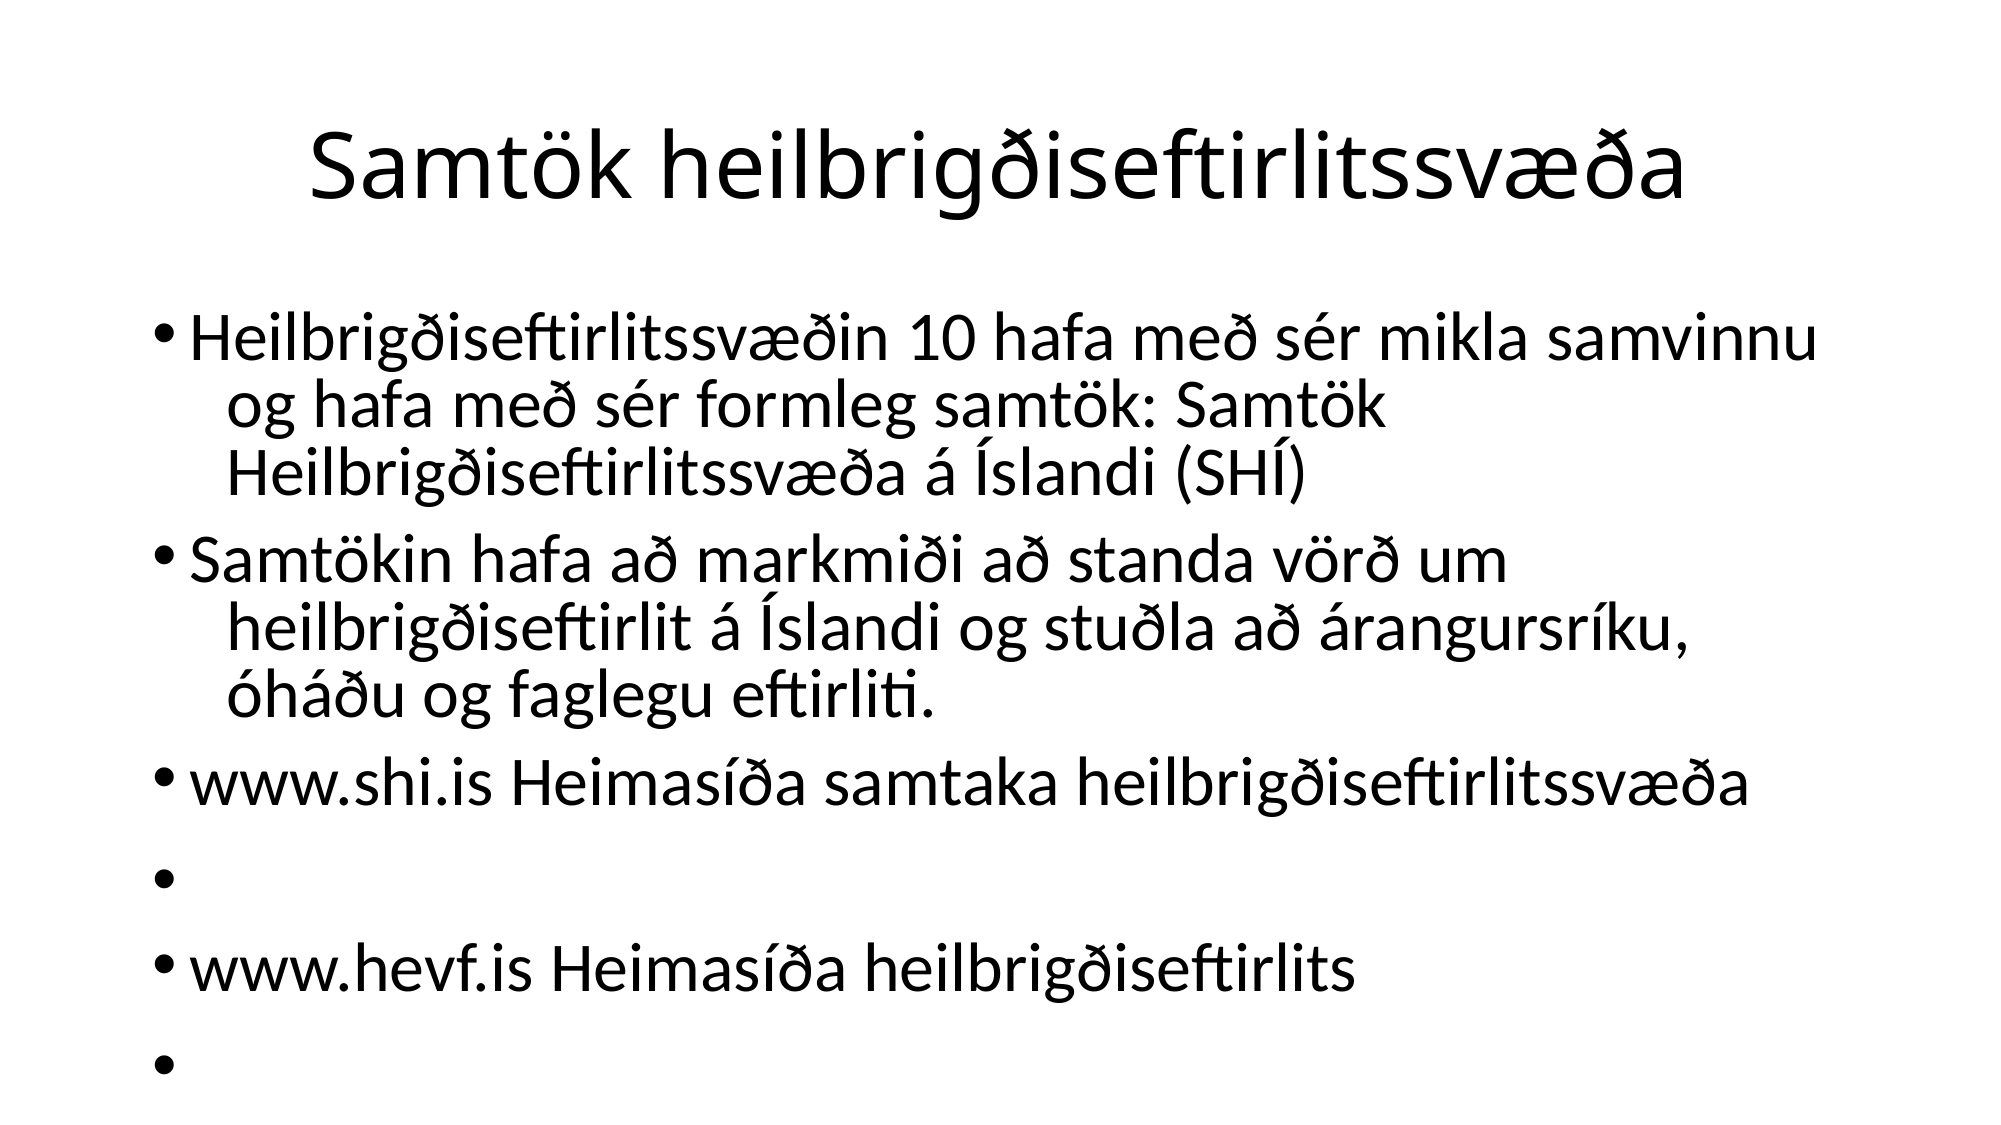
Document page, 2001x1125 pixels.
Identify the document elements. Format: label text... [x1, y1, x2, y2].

title Samtök heilbrigðiseftirlitssvæða [137, 59, 1863, 278]
list Heilbrigðiseftirlitssvæðin 10 hafa með sér mikla samvinnu og hafa með sér formleg samtök: Samtök Heilbrigðiseftirlitssvæða á Íslandi (SHÍ) Samtökin hafa að markmiði að standa vörð um heilbrigðiseftirlit á Íslandi og stuðla að árangursríku, óháðu og faglegu eftirliti. www.shi.is Heimasíða samtaka heilbrigðiseftirlitssvæða www.hevf.is Heimasíða heilbrigðiseftirlits [137, 299, 1863, 1014]
